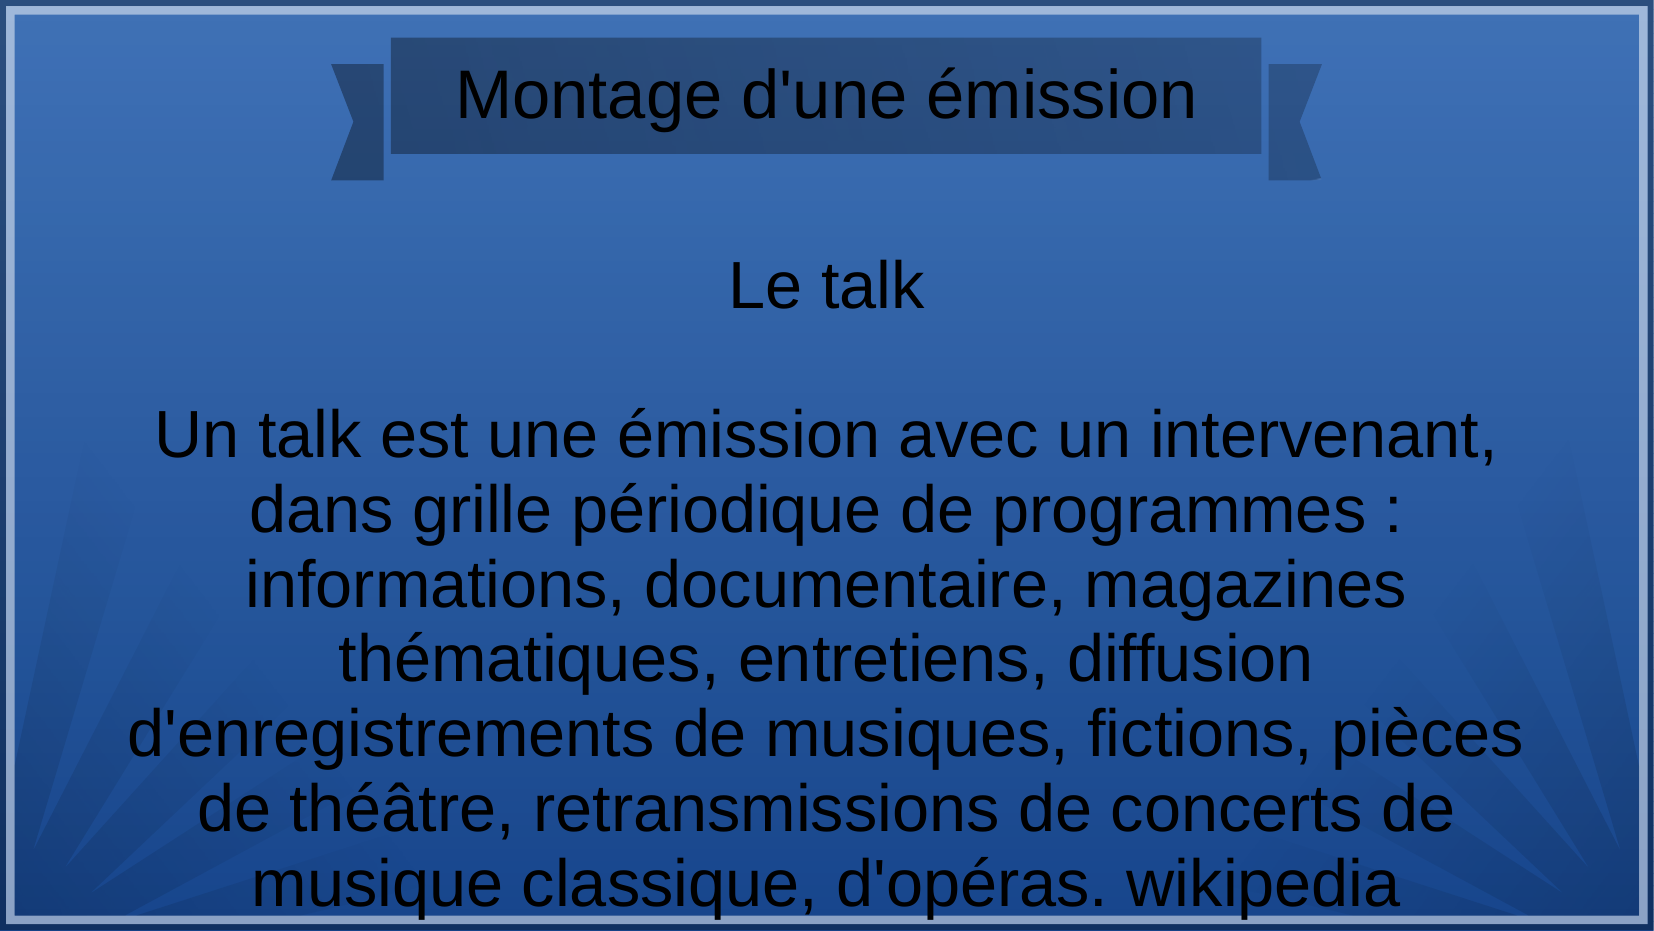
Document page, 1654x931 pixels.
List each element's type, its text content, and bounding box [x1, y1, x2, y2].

subtitle Le talk Un talk est une émission avec un intervenant, dans grille périodique de programmes : informations, documentaire, magazines thématiques, entretiens, diffusion d'enregistrements de musiques, fictions, pièces de théâtre, retransmissions de concerts de musique classique, d'opéras. wikipedia [82, 224, 1571, 931]
title Montage d'une émission [389, 35, 1264, 154]
